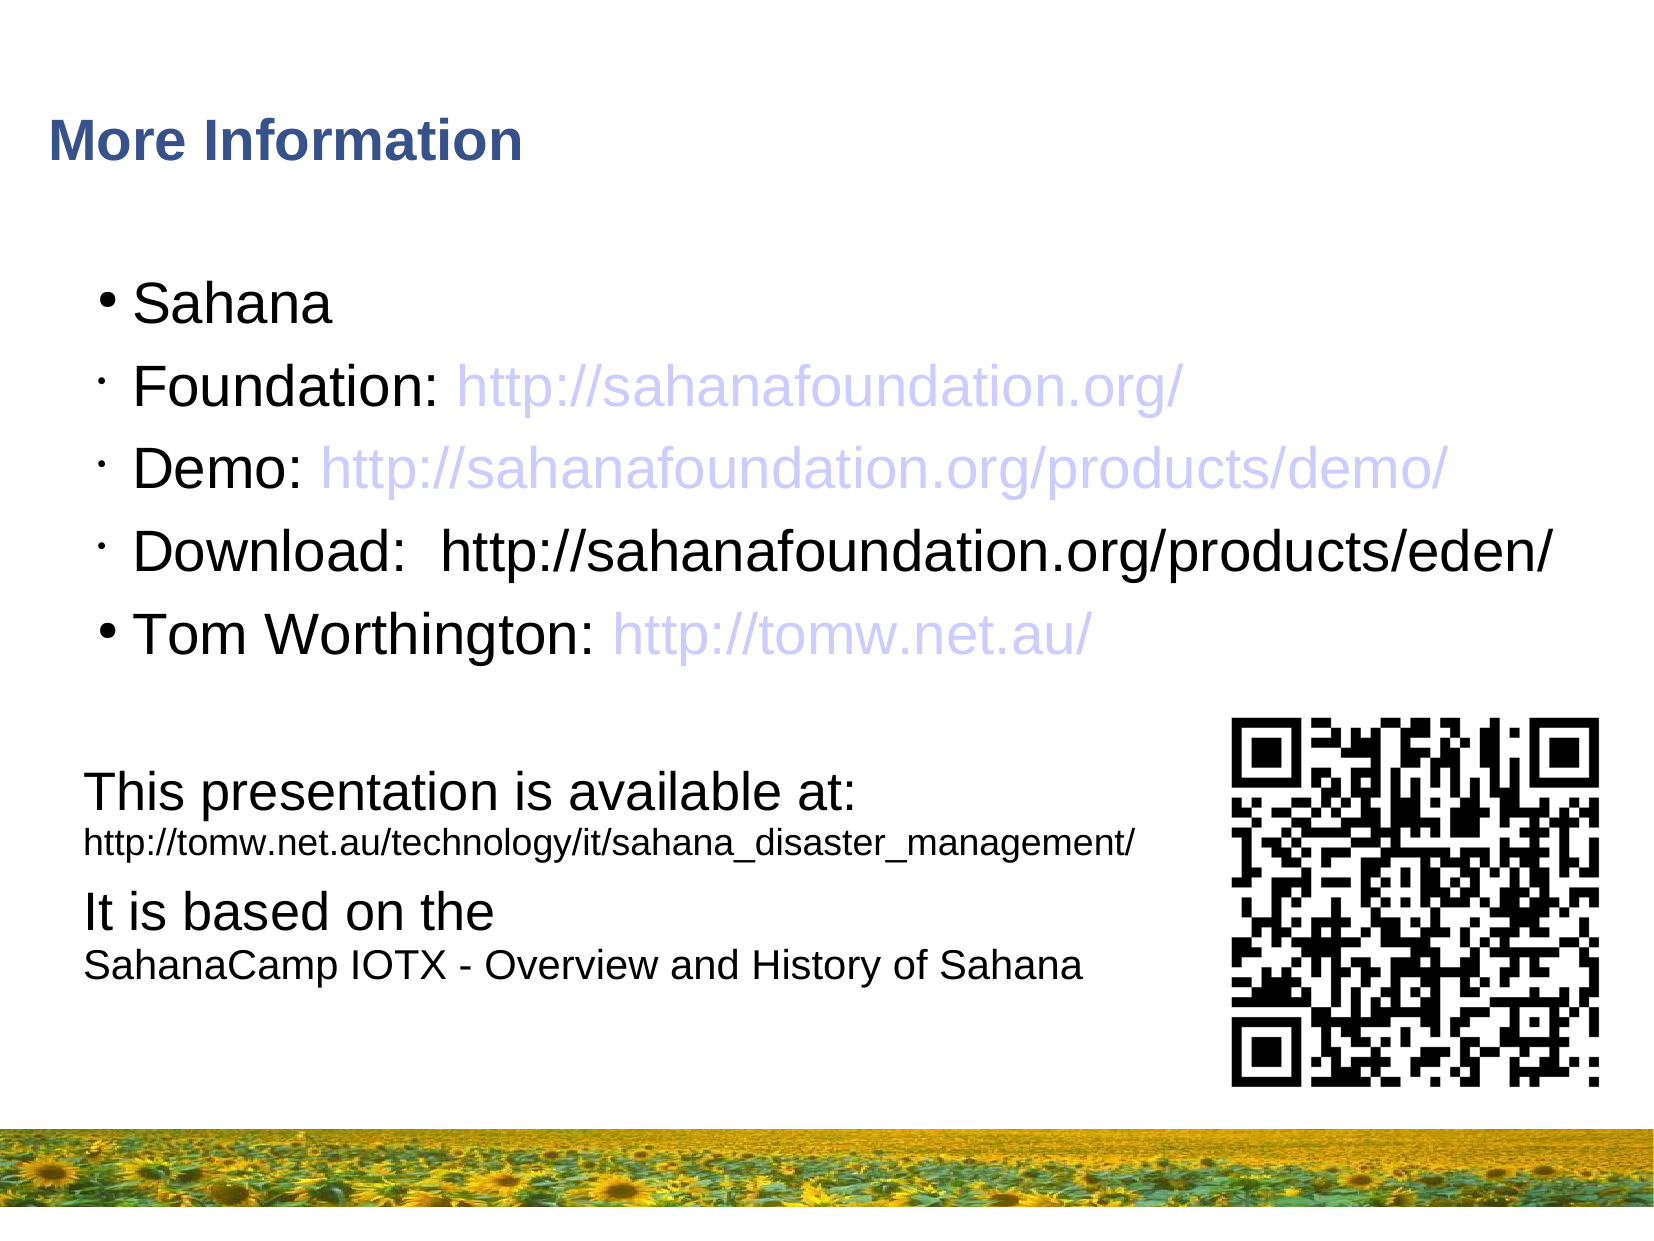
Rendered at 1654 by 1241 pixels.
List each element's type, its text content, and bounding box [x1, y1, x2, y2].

picture [1222, 708, 1609, 1097]
text_box Sahana Foundation: http://sahanafoundation.org/ Demo: http://sahanafoundation.org/products/demo/ Download: http://sahanafoundation.org/products/eden/ Tom Worthington: http://tomw.net.au/ [82, 259, 1608, 725]
text_box More Information [48, 106, 1512, 172]
picture [0, 1129, 1654, 1207]
text_box This presentation is available at: http://tomw.net.au/technology/it/sahana_disaster_management/ It is based on the SahanaCamp IOTX - Overview and History of Sahana [68, 754, 1258, 1130]
